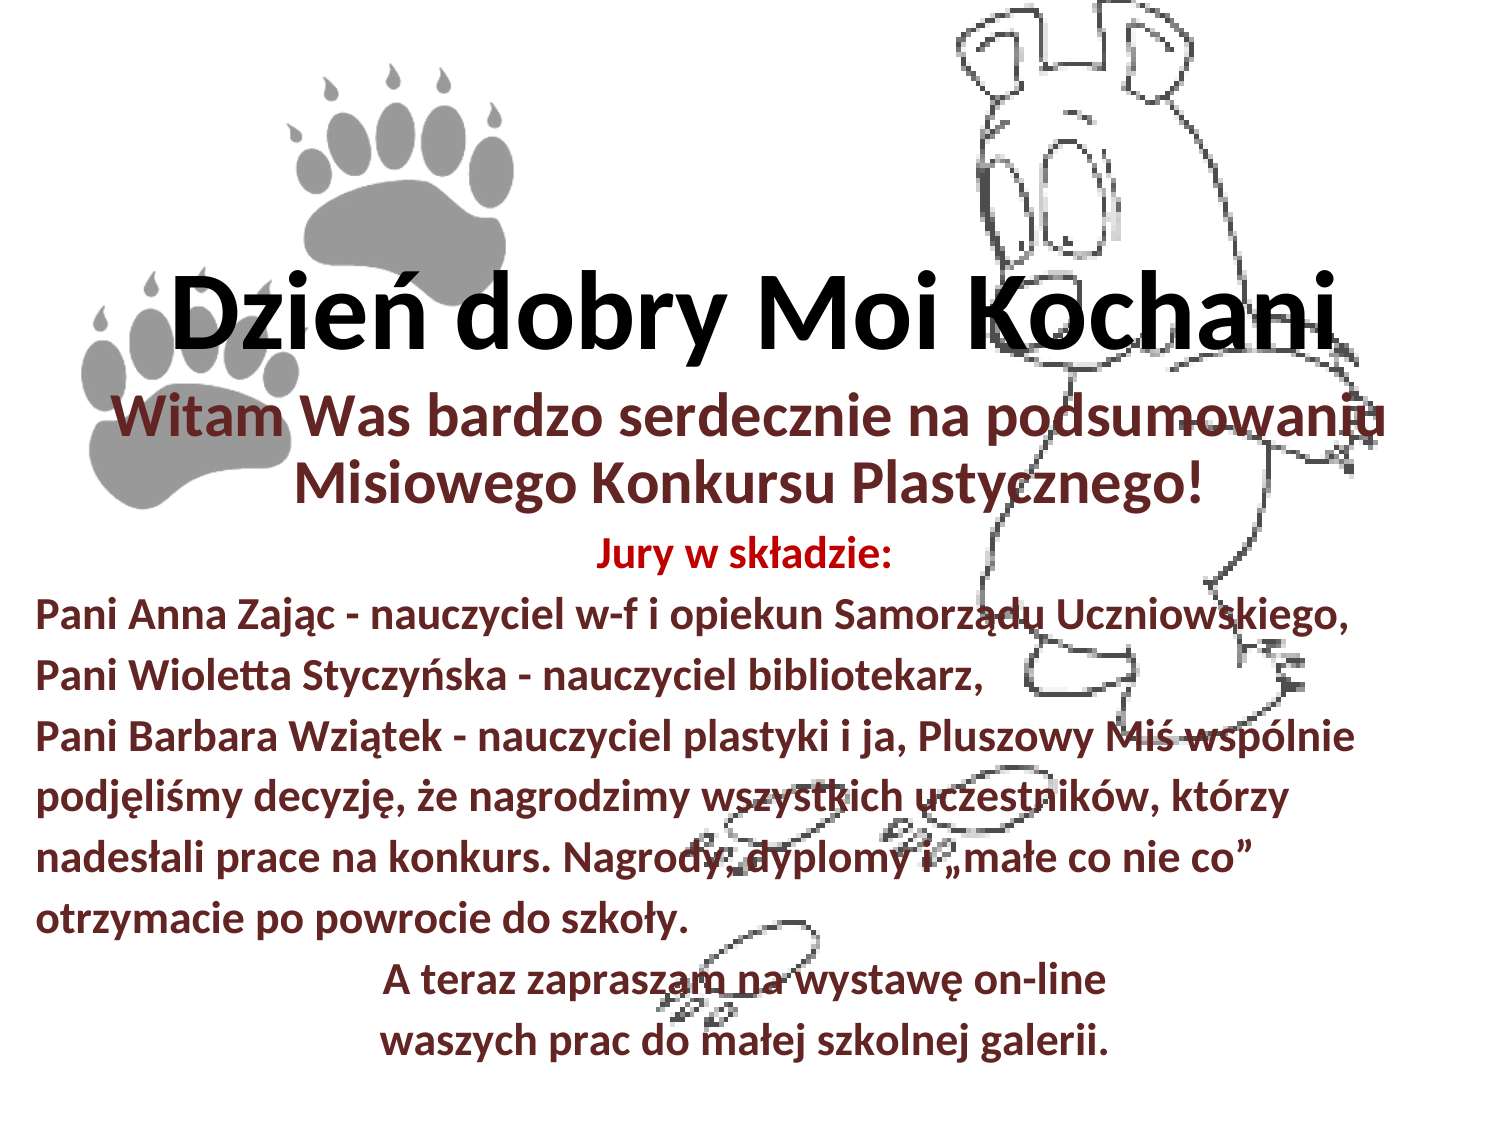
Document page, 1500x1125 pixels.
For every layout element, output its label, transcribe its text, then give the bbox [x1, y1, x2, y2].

picture [632, 0, 1395, 375]
title Dzień dobry Moi Kochani [117, 175, 1393, 375]
picture [70, 46, 528, 375]
subtitle Witam Was bardzo serdecznie na podsumowaniu Misiowego Konkursu Plastycznego! Jury w składzie: Pani Anna Zając - nauczyciel w-f i opiekun Samorządu Uczniowskiego, Pani Wioletta Styczyńska - nauczyciel bibliotekarz, Pani Barbara Wziątek - nauczyciel plastyki i ja, Pluszowy Miś wspólnie podjęliśmy decyzję, że nagrodzimy wszystkich uczestników, którzy nadesłali prace na konkurs. Nagrody, dyplomy i „małe co nie co” otrzymacie po powrocie do szkoły. A teraz zapraszam na wystawę on-line waszych prac do małej szkolnej galerii. [0, 375, 1500, 1125]
